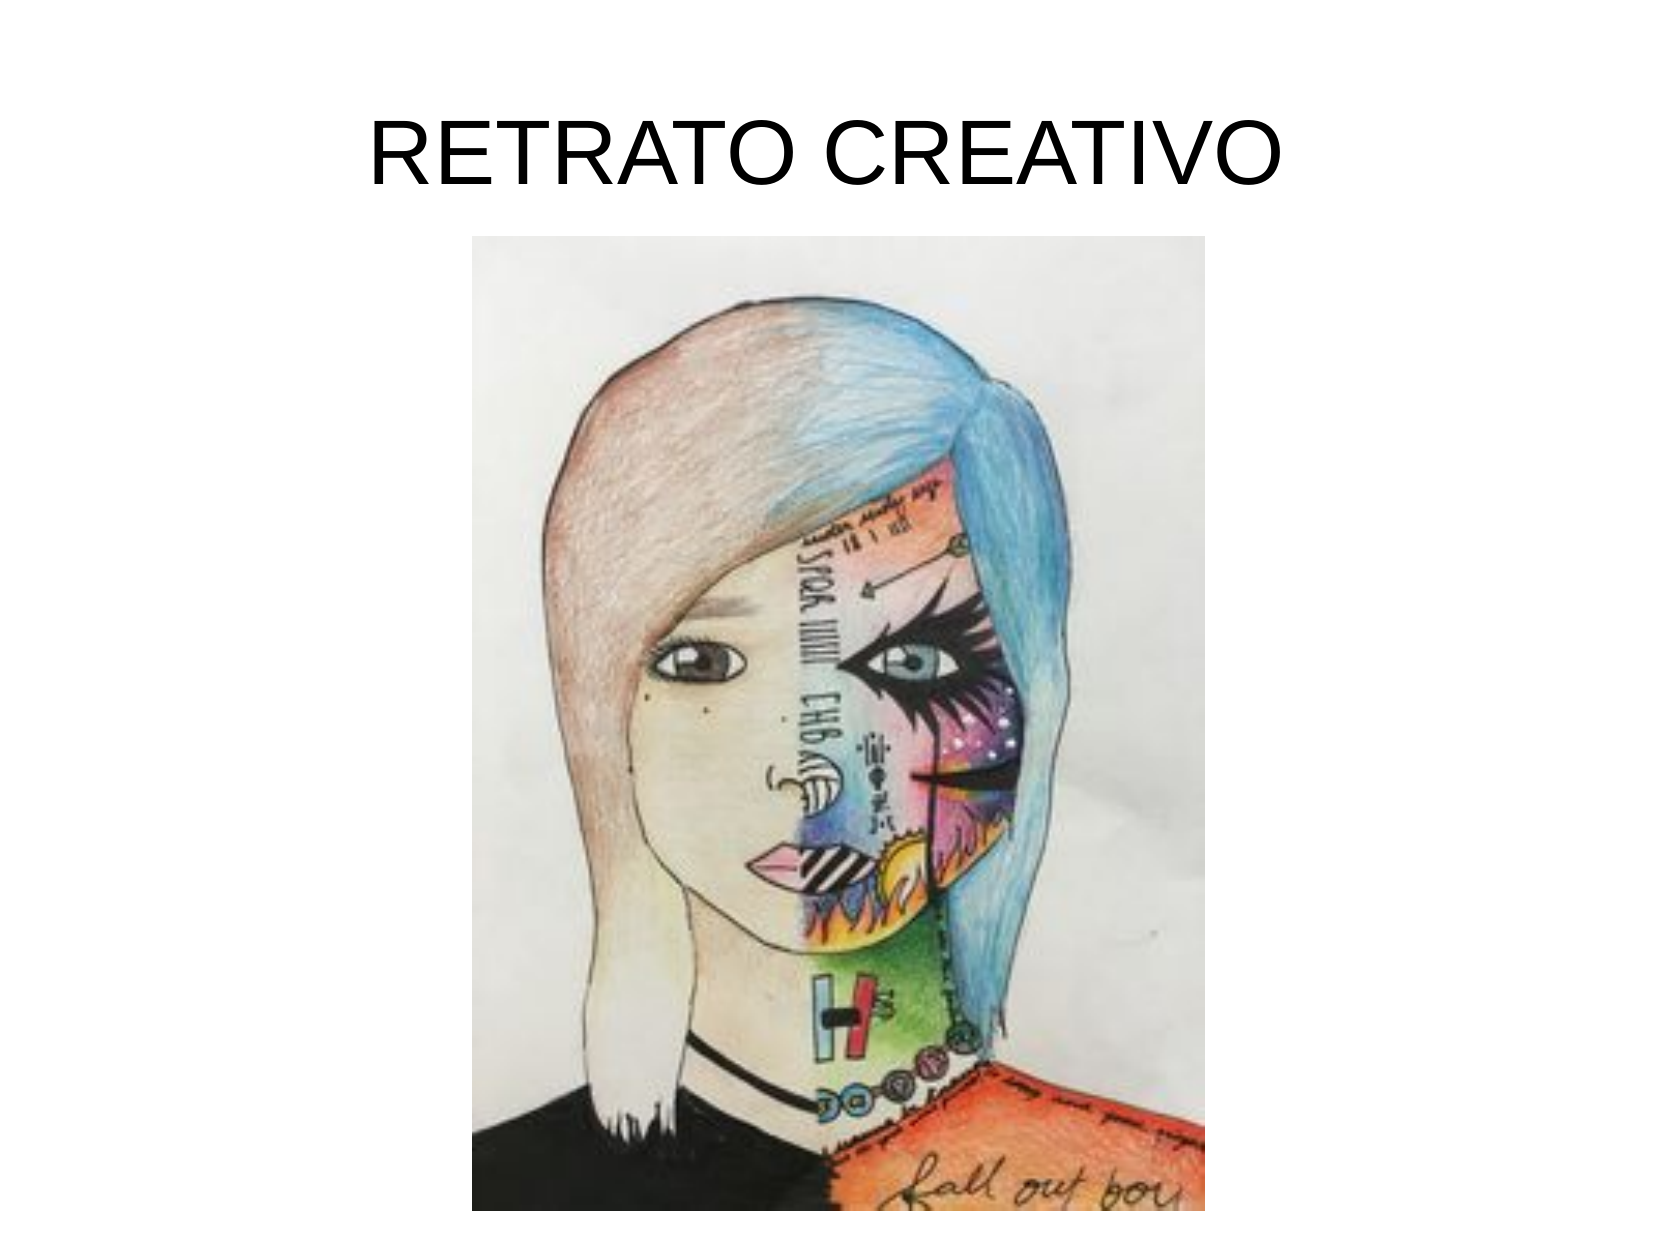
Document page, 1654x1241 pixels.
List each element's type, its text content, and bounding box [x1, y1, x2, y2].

picture [472, 257, 1205, 1211]
title RETRATO CREATIVO [82, 49, 1571, 257]
